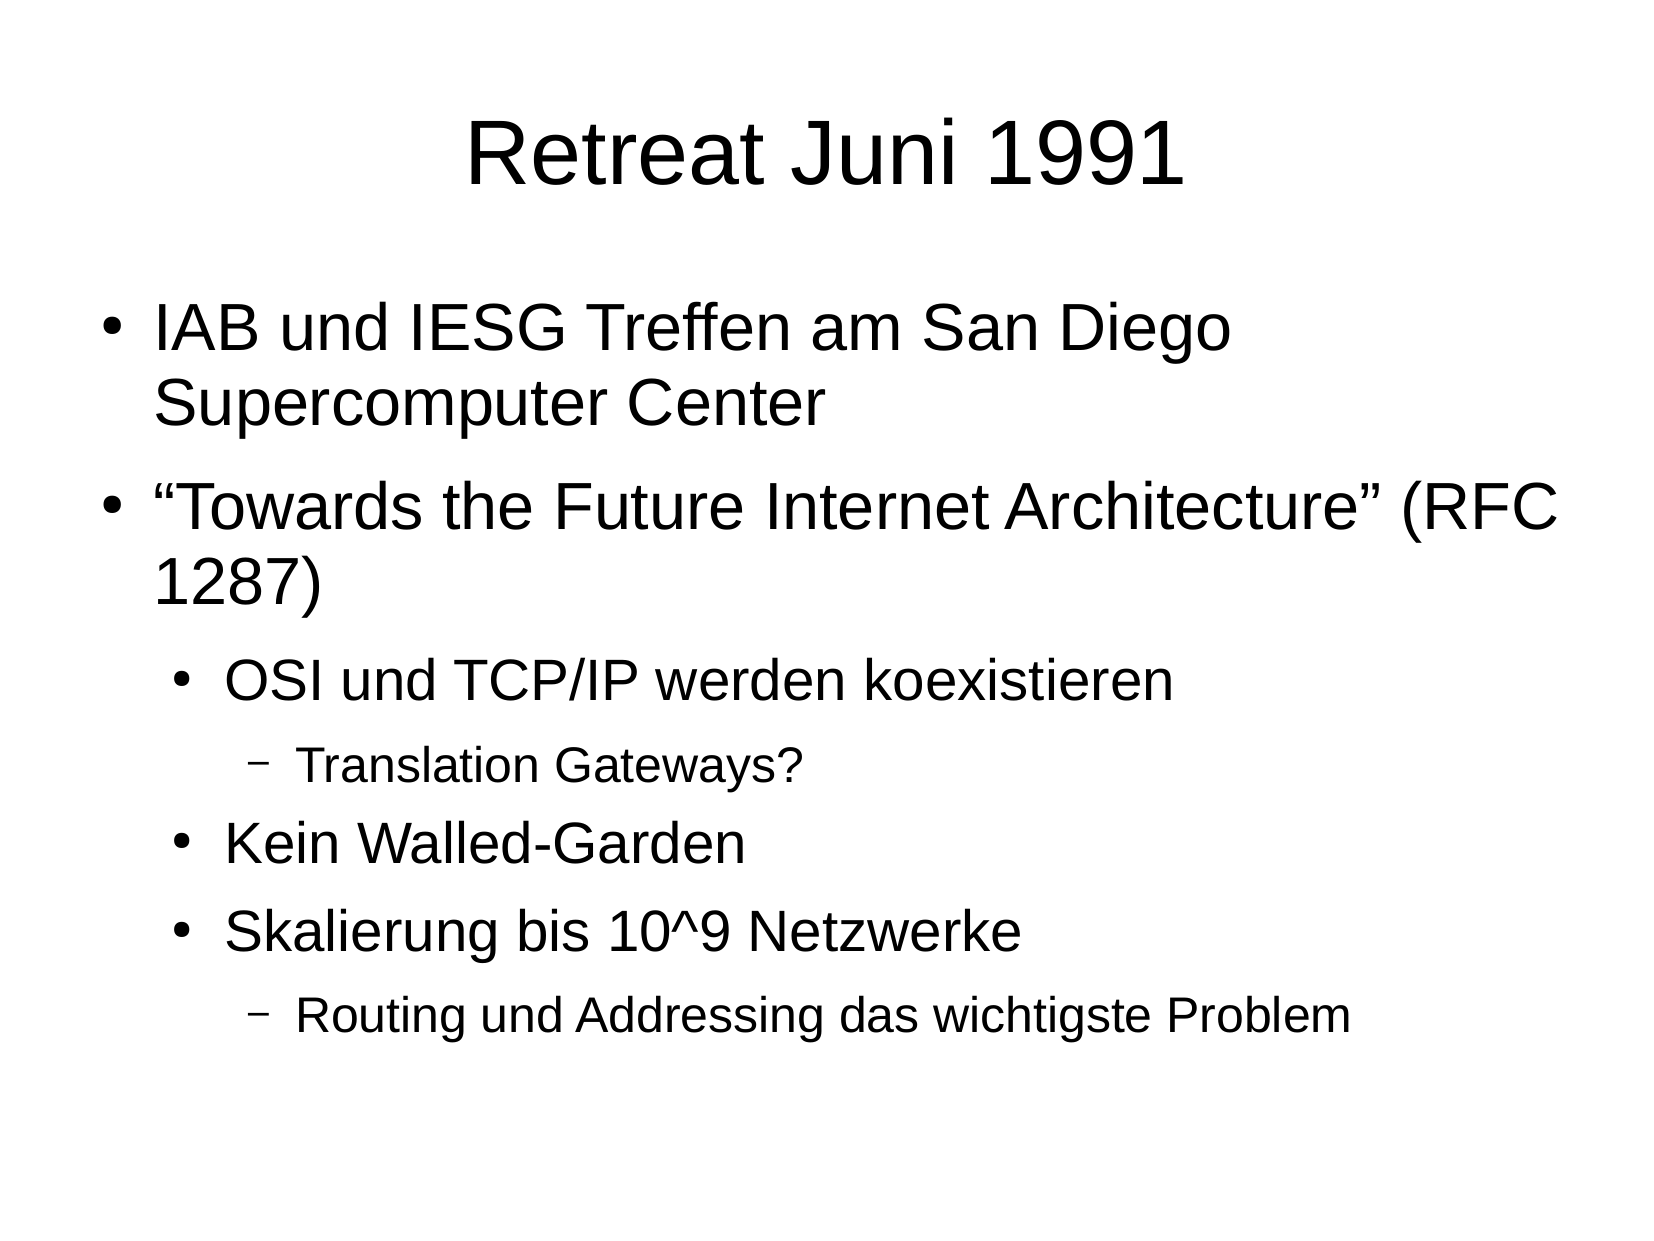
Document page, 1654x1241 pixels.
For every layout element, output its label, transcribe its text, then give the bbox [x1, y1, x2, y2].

title Retreat Juni 1991 [82, 49, 1571, 257]
list IAB und IESG Treffen am San Diego Supercomputer Center “Towards the Future Internet Architecture” (RFC 1287) OSI und TCP/IP werden koexistieren Translation Gateways? Kein Walled-Garden Skalierung bis 10^9 Netzwerke Routing und Addressing das wichtigste Problem [82, 290, 1571, 1109]
